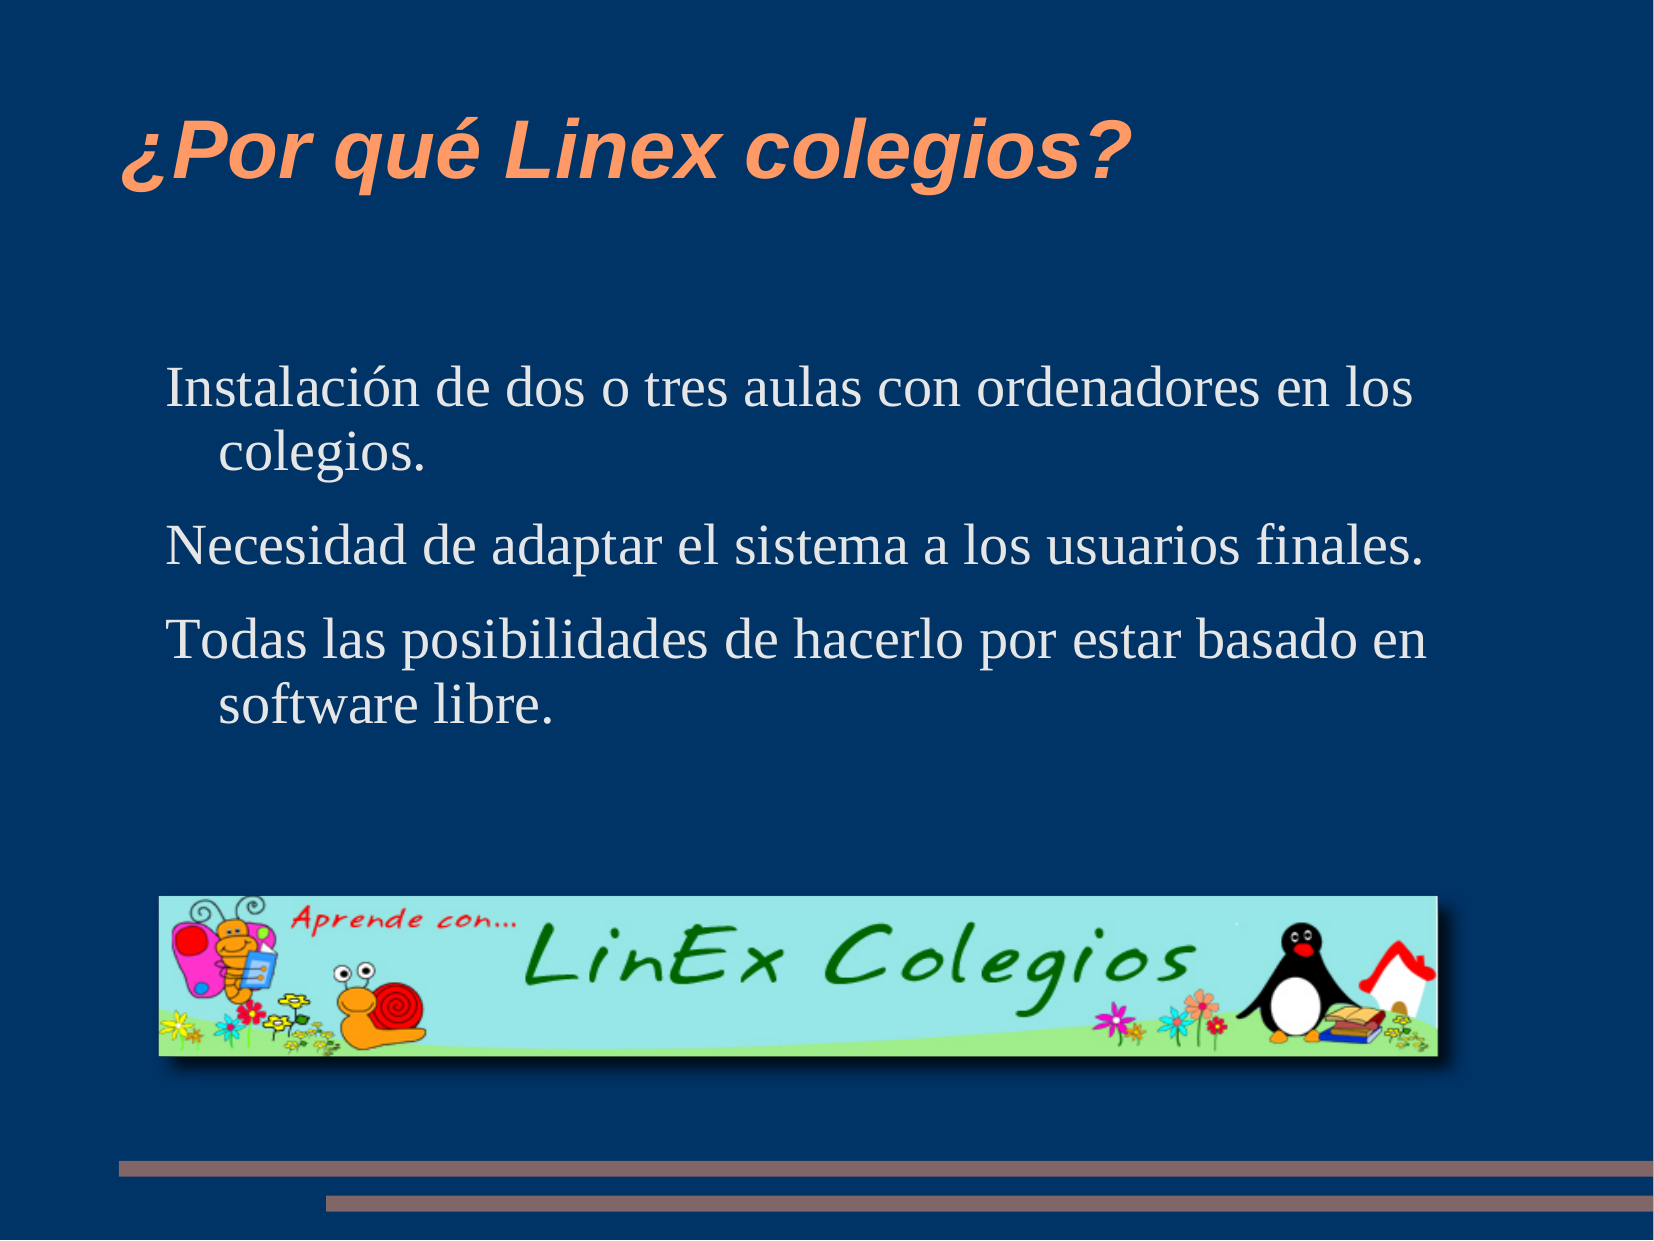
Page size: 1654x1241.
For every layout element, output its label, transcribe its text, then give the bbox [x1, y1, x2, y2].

title ¿Por qué Linex colegios? [121, 46, 1534, 254]
list Instalación de dos o tres aulas con ordenadores en los colegios. Necesidad de adaptar el sistema a los usuarios finales. Todas las posibilidades de hacerlo por estar basado en software libre. [147, 354, 1558, 1123]
picture [147, 885, 1477, 1093]
